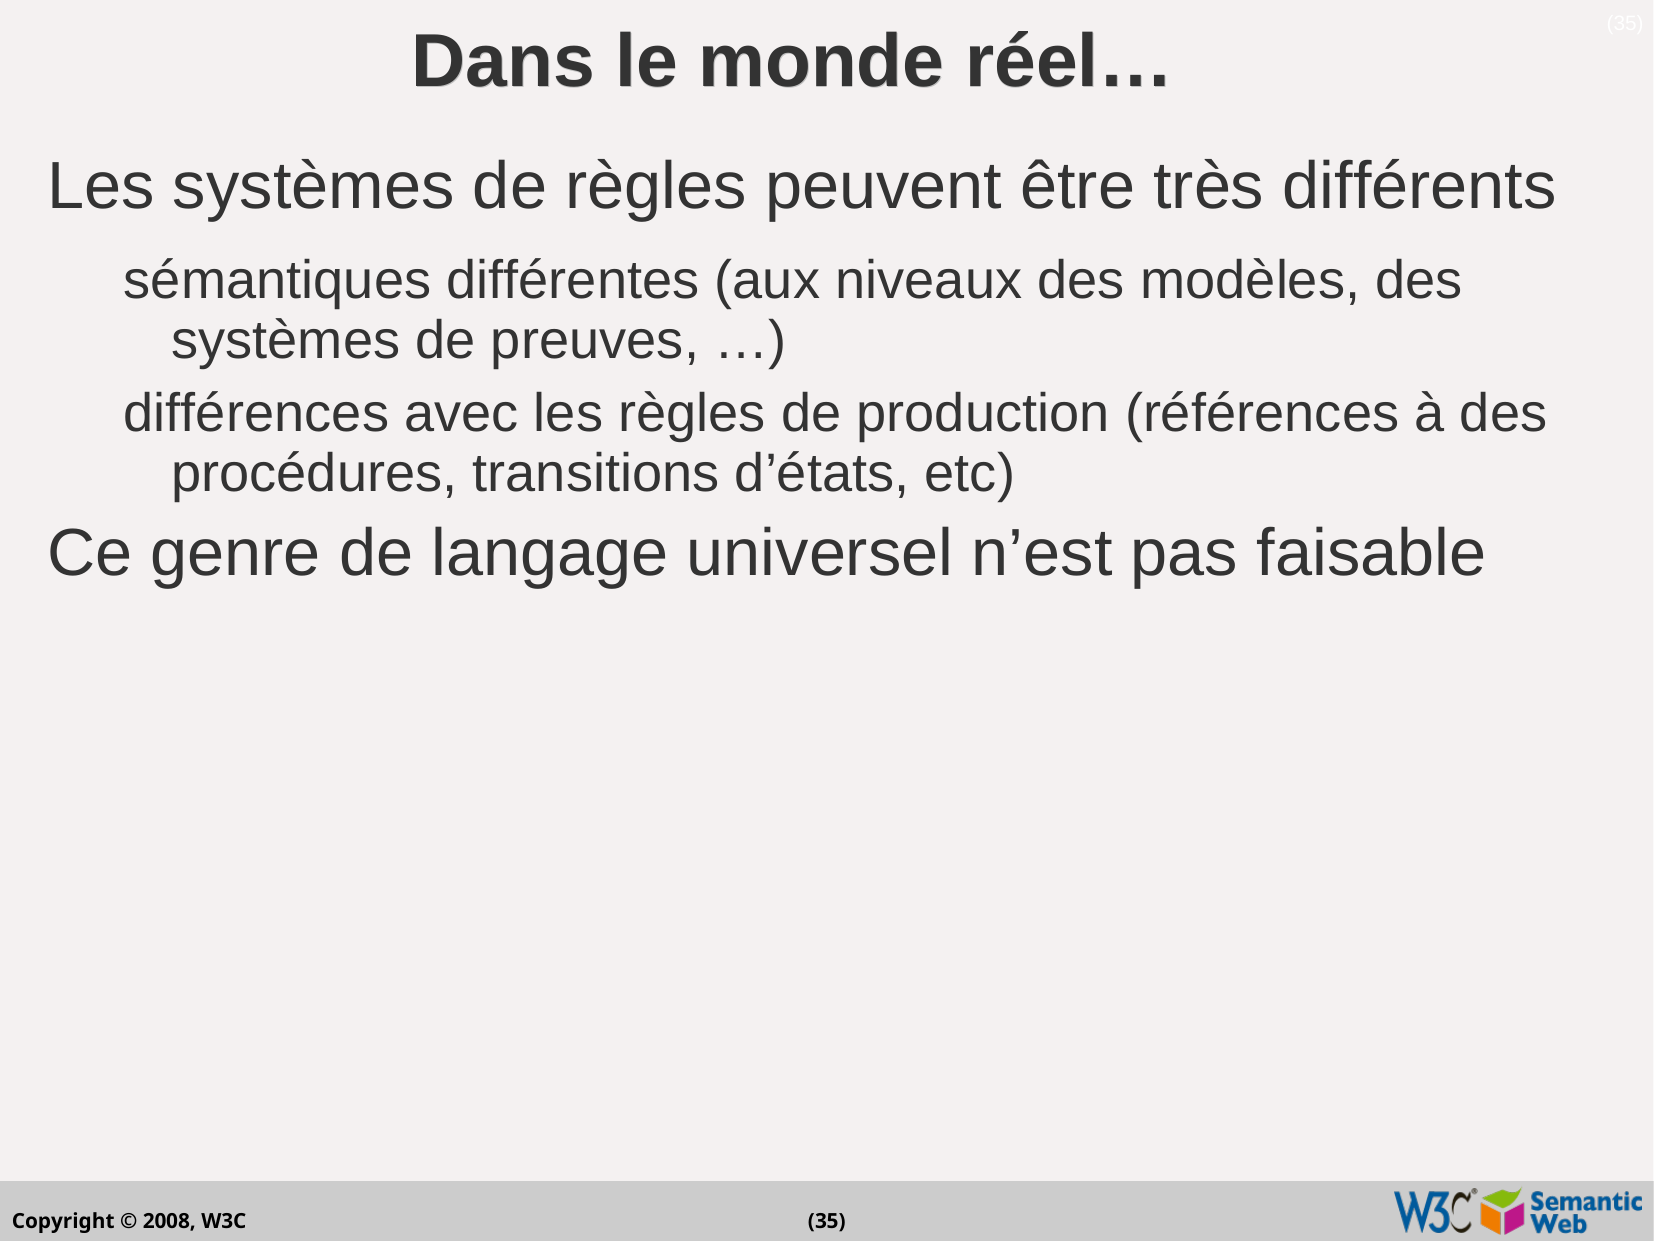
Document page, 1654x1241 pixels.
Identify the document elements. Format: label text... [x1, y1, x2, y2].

picture [1394, 1185, 1642, 1235]
title Dans le monde réel… [93, 0, 1493, 119]
list Les systèmes de règles peuvent être très différents sémantiques différentes (aux niveaux des modèles, des systèmes de preuves, …) différences avec les règles de production (références à des procédures, transitions d’états, etc) Ce genre de langage universel n’est pas faisable [29, 147, 1624, 1134]
